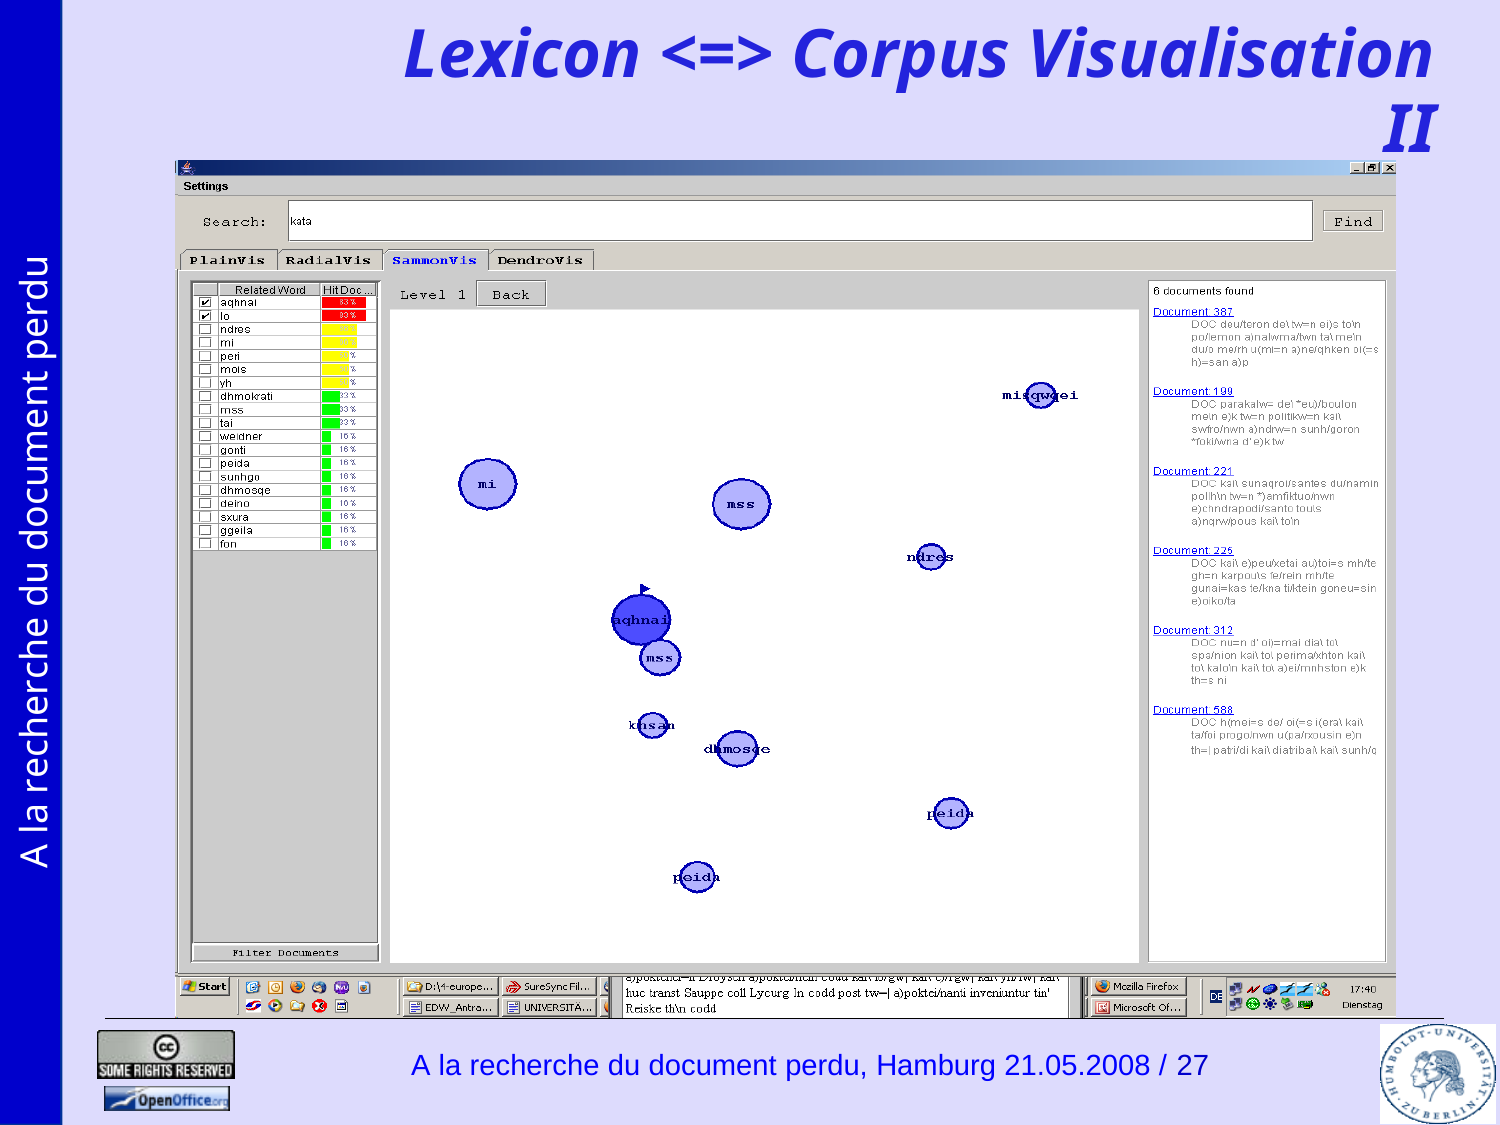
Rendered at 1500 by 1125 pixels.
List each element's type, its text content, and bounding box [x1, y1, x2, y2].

picture [1380, 1024, 1496, 1124]
picture [175, 160, 1396, 1018]
picture [104, 1086, 230, 1111]
title Lexicon <=> Corpus Visualisation II [347, 0, 1436, 186]
picture [97, 1030, 235, 1079]
